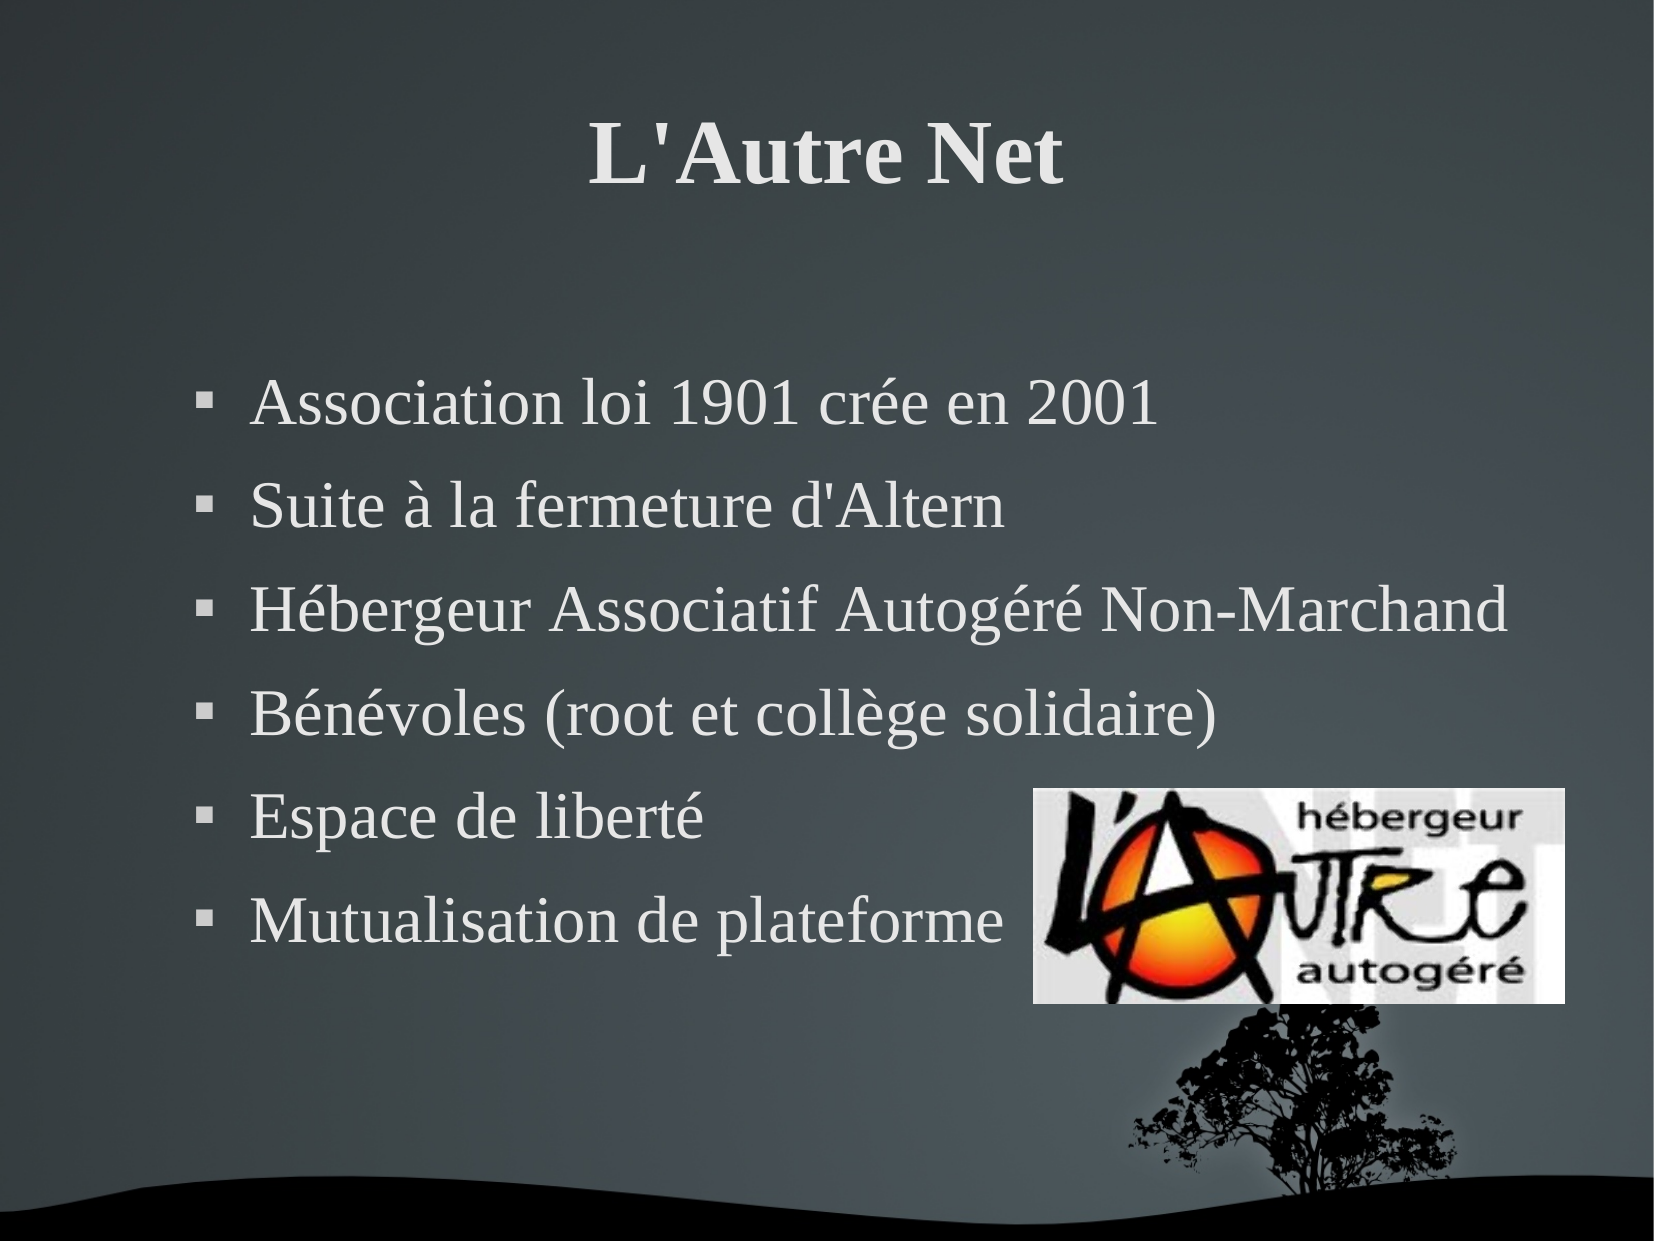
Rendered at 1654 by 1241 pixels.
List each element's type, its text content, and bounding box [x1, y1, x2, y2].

title L'Autre Net [82, 49, 1571, 257]
list Association loi 1901 crée en 2001 Suite à la fermeture d'Altern Hébergeur Associatif Autogéré Non-Marchand Bénévoles (root et collège solidaire) Espace de liberté Mutualisation de plateforme [178, 364, 1570, 1147]
picture [0, 0, 1654, 1241]
